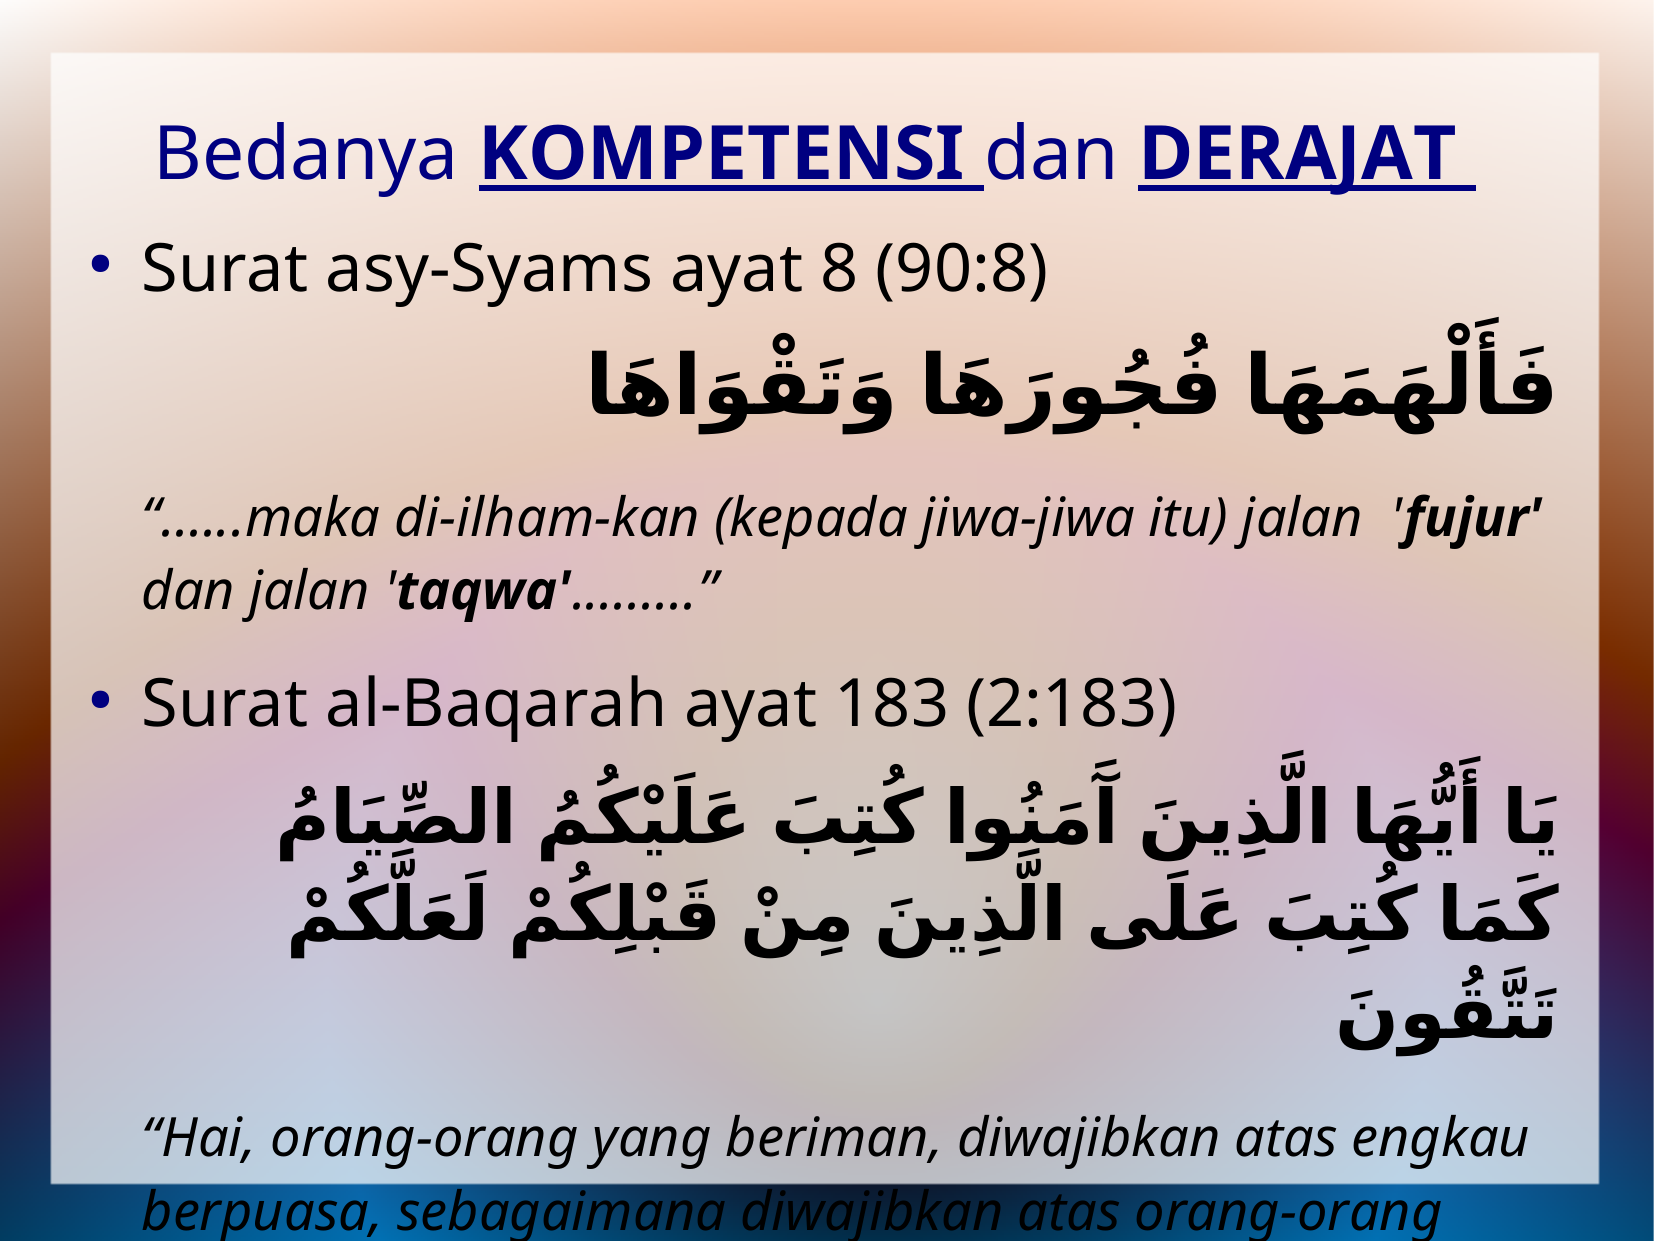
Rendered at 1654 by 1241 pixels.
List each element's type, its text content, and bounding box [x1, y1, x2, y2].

list Surat asy-Syams ayat 8 (90:8) فَأَلْهَمَهَا فُجُورَهَا وَتَقْوَاهَا “......maka di-ilham-kan (kepada jiwa-jiwa itu) jalan 'fujur' dan jalan 'taqwa'.........” Surat al-Baqarah ayat 183 (2:183) يَا أَيُّهَا الَّذِينَ آَمَنُوا كُتِبَ عَلَيْكُمُ الصِّيَامُ كَمَا كُتِبَ عَلَى الَّذِينَ مِنْ قَبْلِكُمْ لَعَلَّكُمْ تَتَّقُونَ “Hai, orang-orang yang beriman, diwajibkan atas engkau berpuasa, sebagaimana diwajibkan atas orang-orang sebelum engkau, agar engkau ber-'taqwa'........” [70, 219, 1559, 1241]
picture [0, 0, 1654, 1241]
title Bedanya KOMPETENSI dan DERAJAT [70, 64, 1559, 219]
